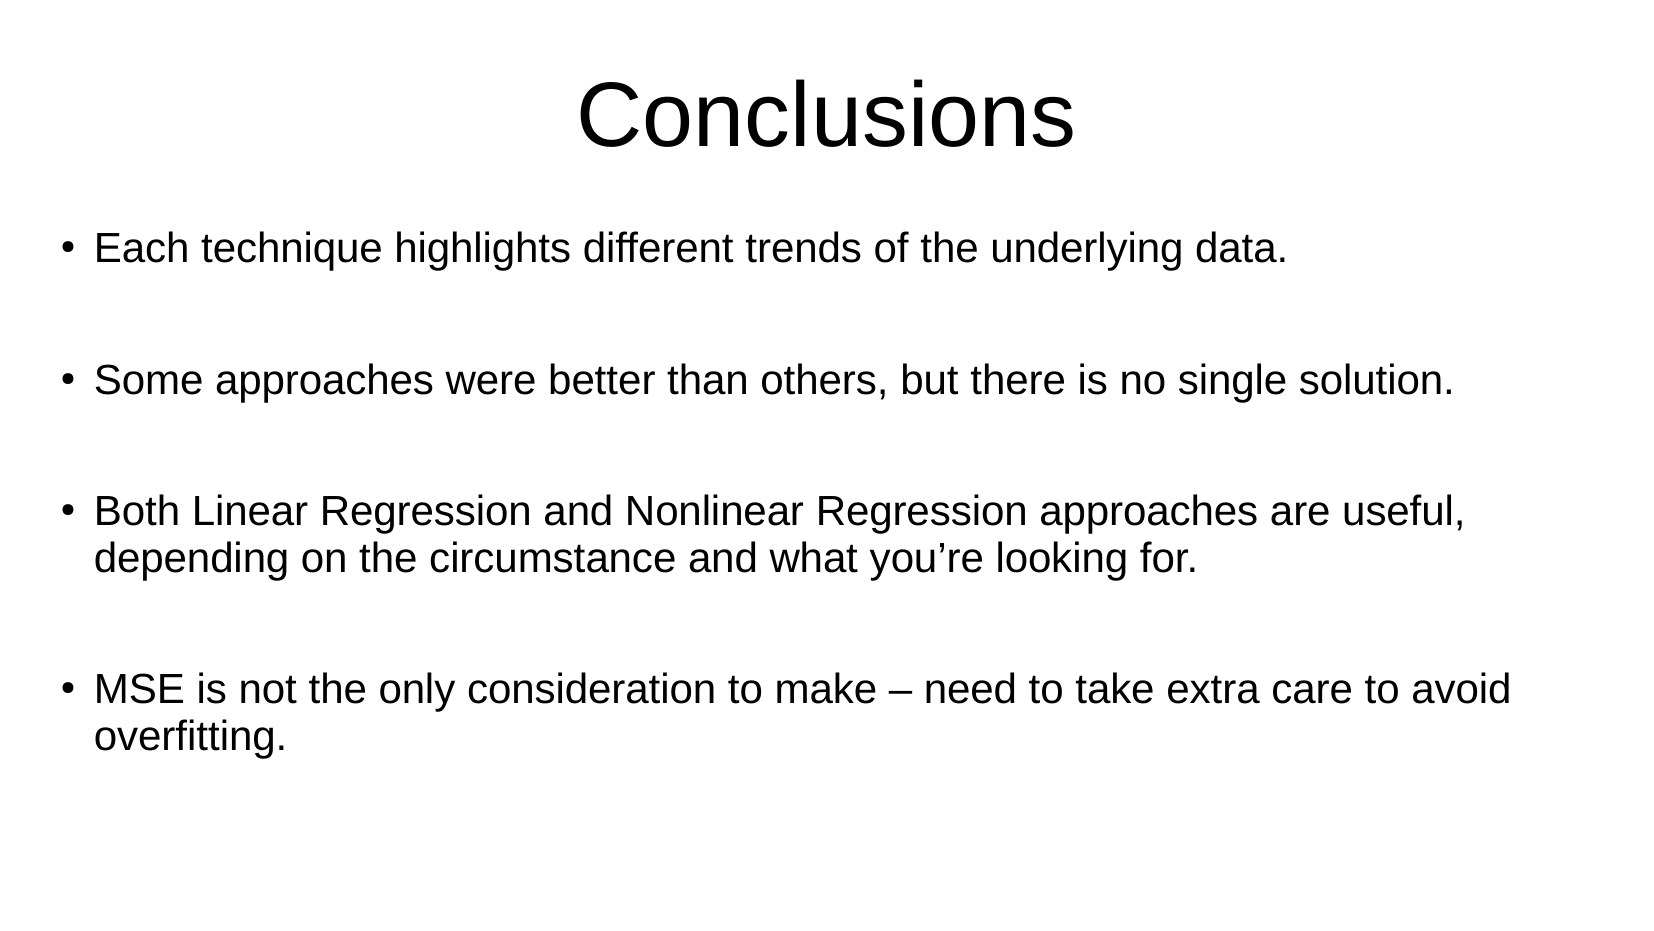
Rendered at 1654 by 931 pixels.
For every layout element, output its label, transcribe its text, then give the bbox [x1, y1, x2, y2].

list Each technique highlights different trends of the underlying data. Some approaches were better than others, but there is no single solution. Both Linear Regression and Nonlinear Regression approaches are useful, depending on the circumstance and what you’re looking for. MSE is not the only consideration to make – need to take extra care to avoid overfitting. [49, 225, 1538, 765]
title Conclusions [82, 37, 1571, 193]
